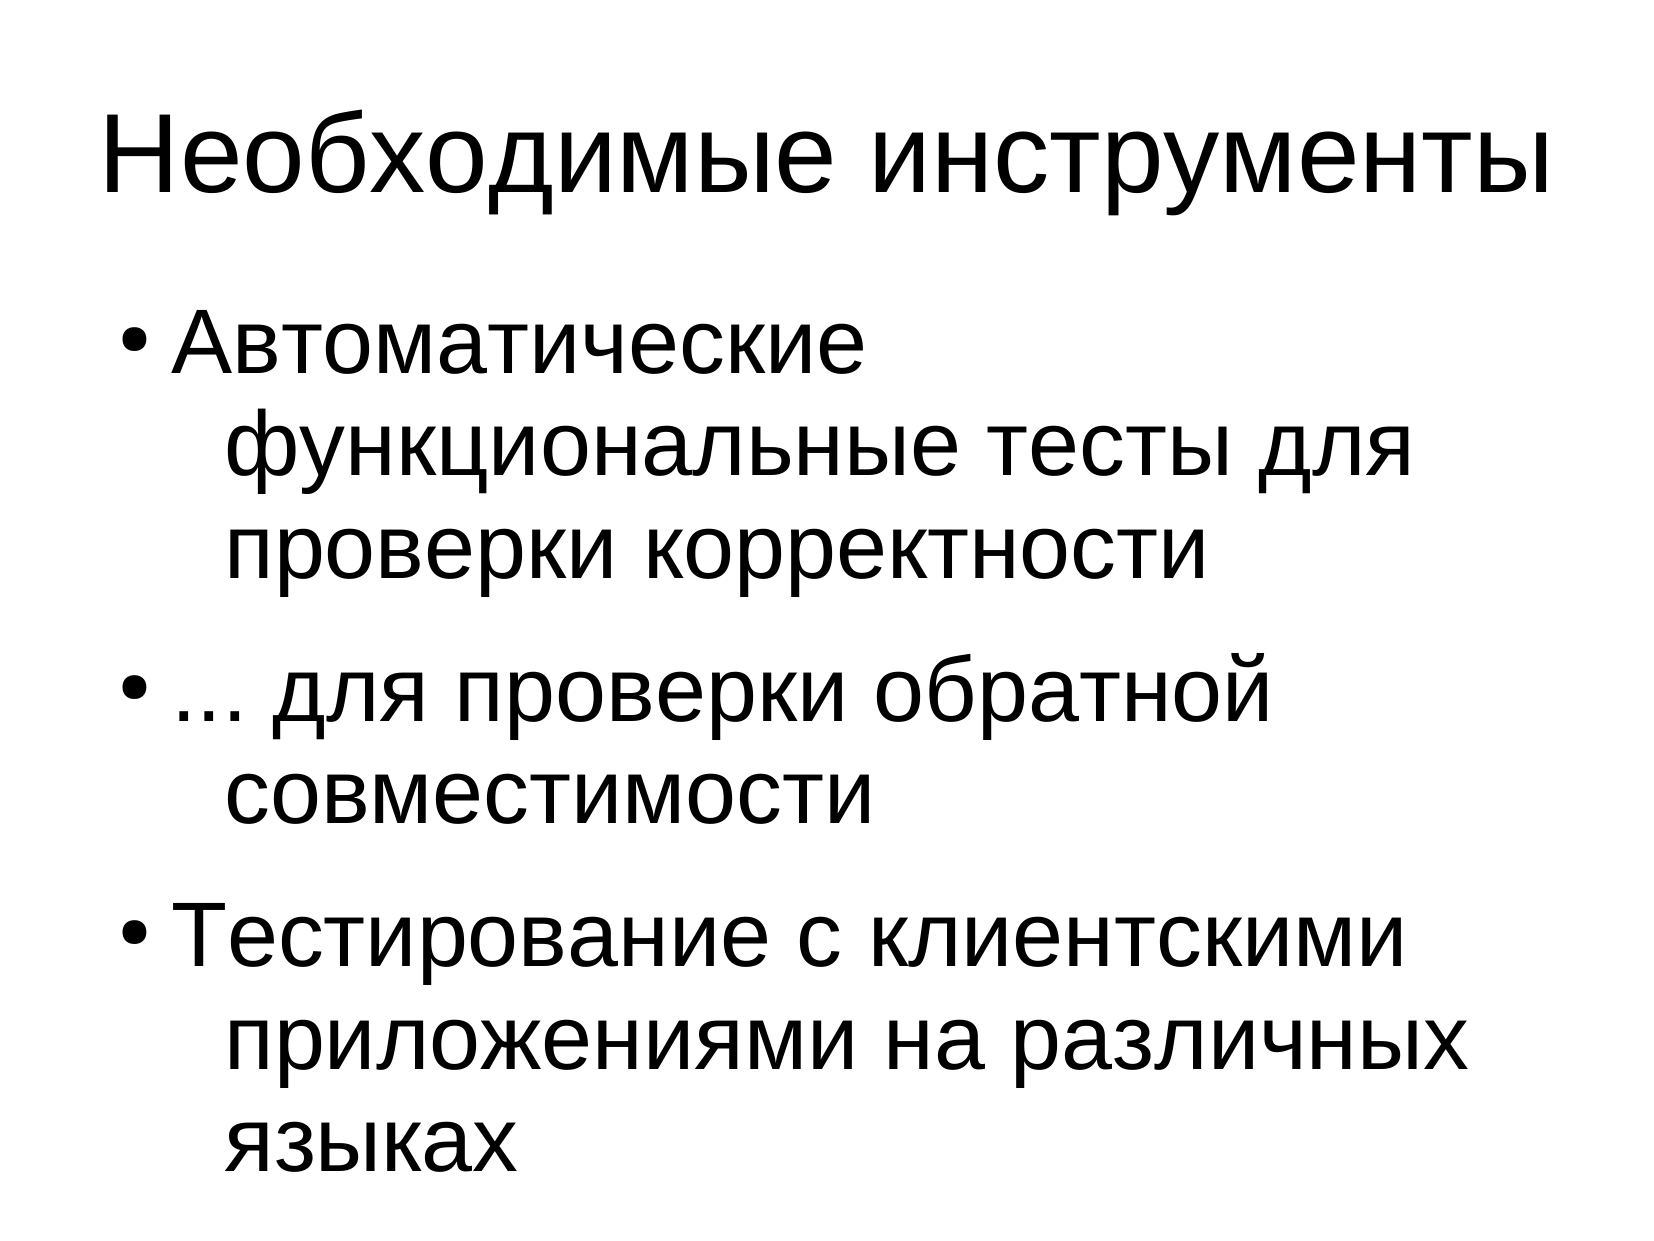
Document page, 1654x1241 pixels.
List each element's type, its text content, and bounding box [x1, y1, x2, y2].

title Необходимые инструменты [82, 49, 1571, 257]
list Автоматические функциональные тесты для проверки корректности ... для проверки обратной совместимости Тестирование с клиентскими приложениями на различных языках [82, 290, 1571, 1192]
